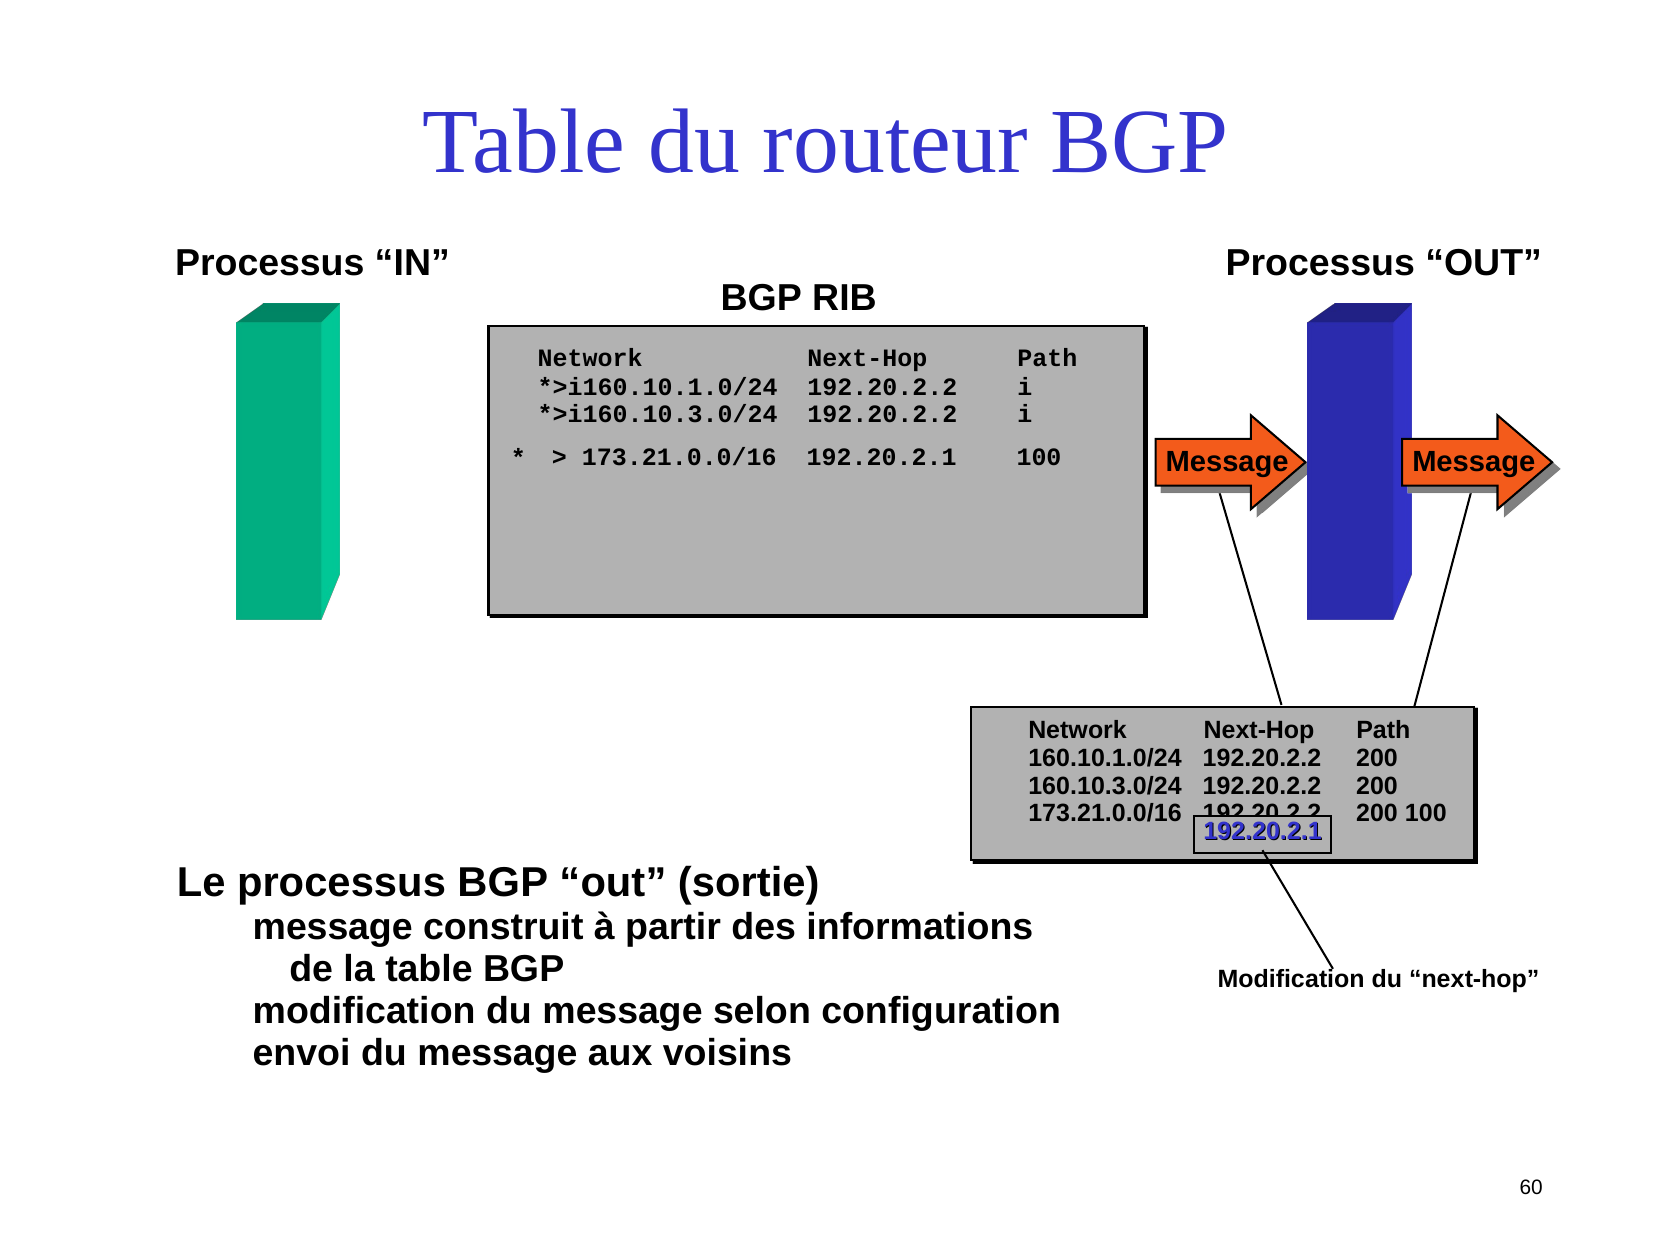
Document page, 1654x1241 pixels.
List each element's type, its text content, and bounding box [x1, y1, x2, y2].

text_box Le processus BGP “out” (sortie)‏ message construit à partir des informations de la table BGP modification du message selon configuration envoi du message aux voisins [162, 852, 1151, 1082]
text_box [1250, 486, 1278, 510]
text_box BGP RIB [705, 269, 892, 327]
text_box [1497, 486, 1525, 510]
text_box [1267, 849, 1475, 861]
text_box * [496, 436, 541, 481]
text_box Modification du “next-hop” [1202, 957, 1555, 1001]
text_box Message [1150, 437, 1304, 486]
text_box > 173.21.0.0/16 192.20.2.1 100 [541, 437, 1077, 480]
text_box [1250, 415, 1277, 437]
text_box [1307, 323, 1393, 619]
title Table du routeur BGP [123, 41, 1530, 248]
text_box [488, 326, 1145, 615]
text_box Network Next-Hop Path 160.10.1.0/24 192.20.2.2 200 160.10.3.0/24 192.20.2.2 200 173.21.0.0/16 192.20.2.2 200 100 [987, 695, 1490, 849]
text_box Network Next-Hop Path *>i160.10.1.0/24 192.20.2.2 i *>i160.10.3.0/24 192.20.2.2 i [522, 336, 1093, 437]
text_box Processus “OUT” [1210, 233, 1557, 292]
text_box [1497, 415, 1523, 437]
text_box [971, 706, 1267, 861]
text_box Message [1397, 437, 1551, 486]
text_box Processus “IN” [160, 233, 465, 292]
text_box Network Next-Hop Path 160.10.1.0/24 192.20.2.2 200 160.10.3.0/24 192.20.2.2 200 173.21.0.0/16 192.20.2.2 200 100 [1195, 817, 1330, 849]
text_box 192.20.2.1 [1203, 817, 1330, 845]
